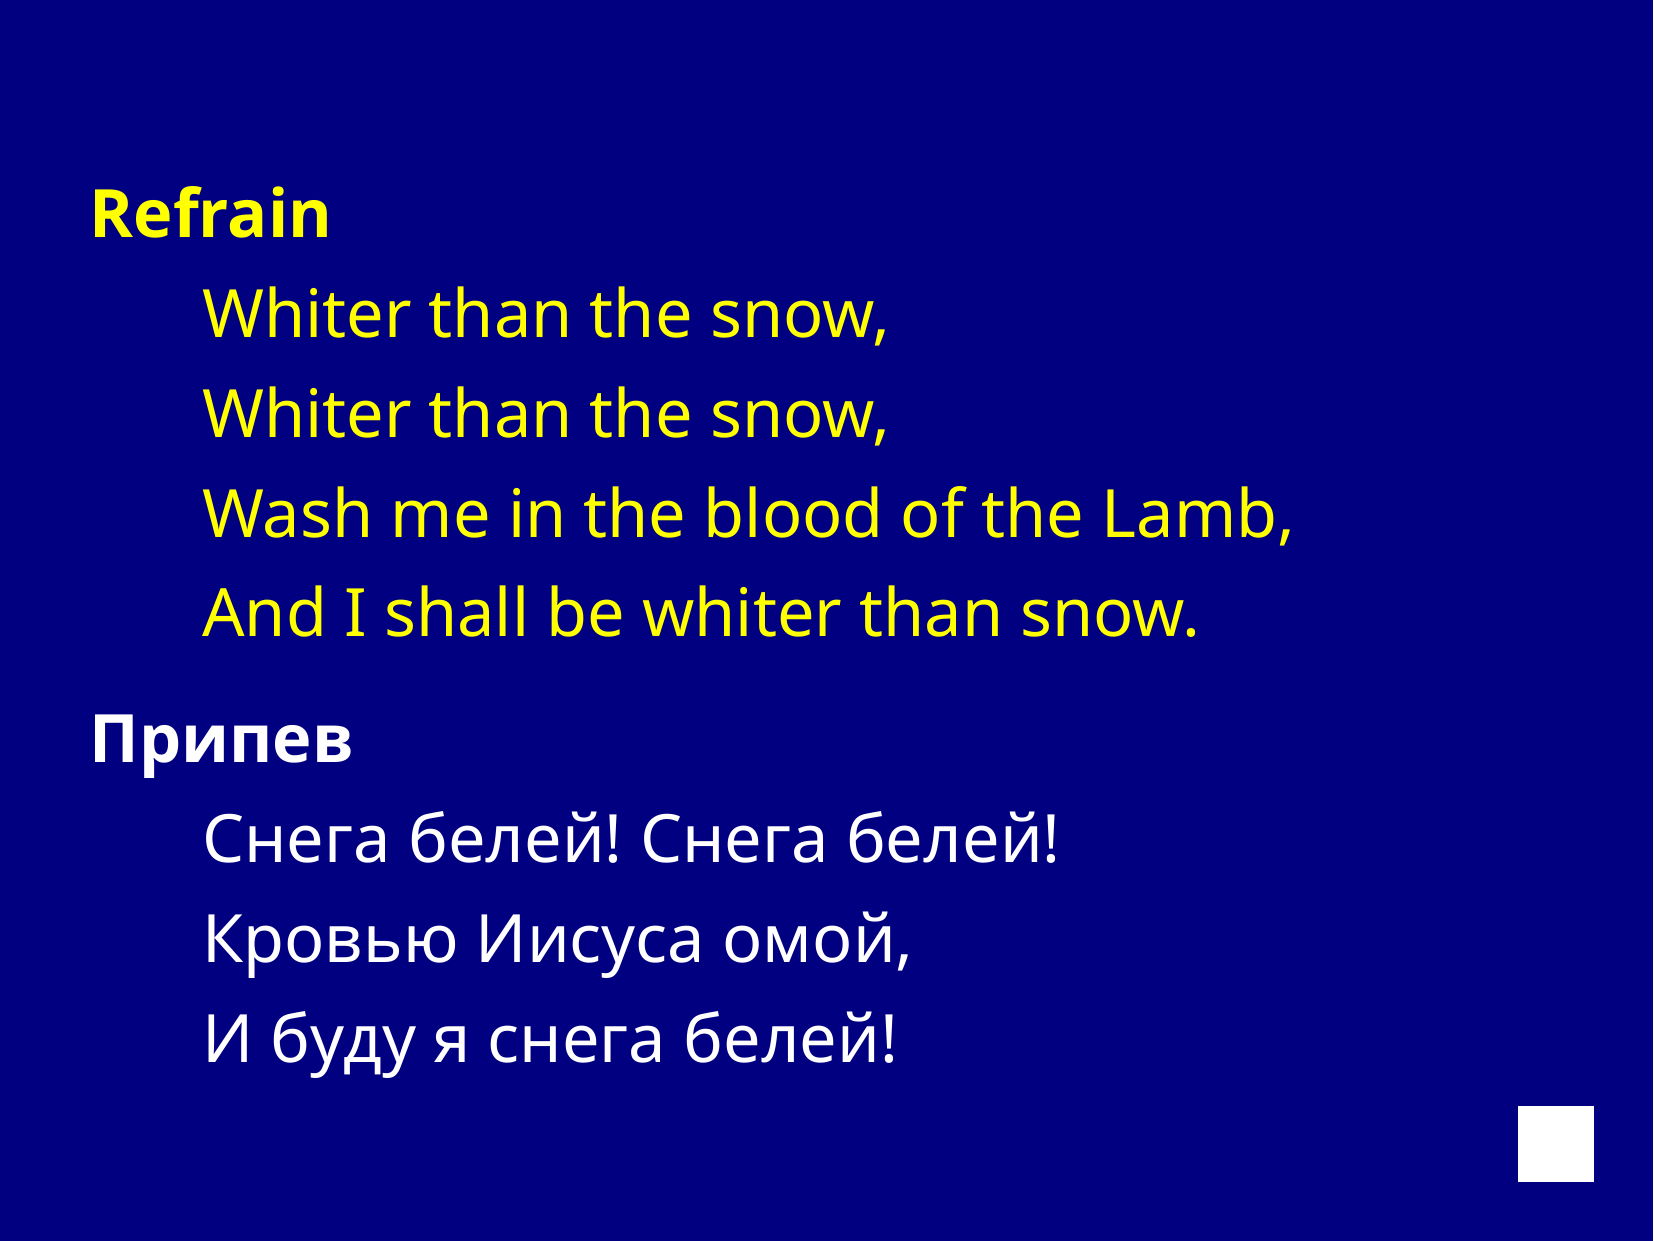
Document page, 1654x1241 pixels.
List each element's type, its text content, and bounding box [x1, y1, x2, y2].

text_box Припев Снега белей! Снега белей! Кровью Иисуса омой, И буду я снега белей! [75, 675, 1576, 1163]
text_box [1518, 1106, 1594, 1182]
text_box Refrain Whiter than the snow, Whiter than the snow, Wash me in the blood of the Lamb, And I shall be whiter than snow. [75, 150, 1576, 638]
